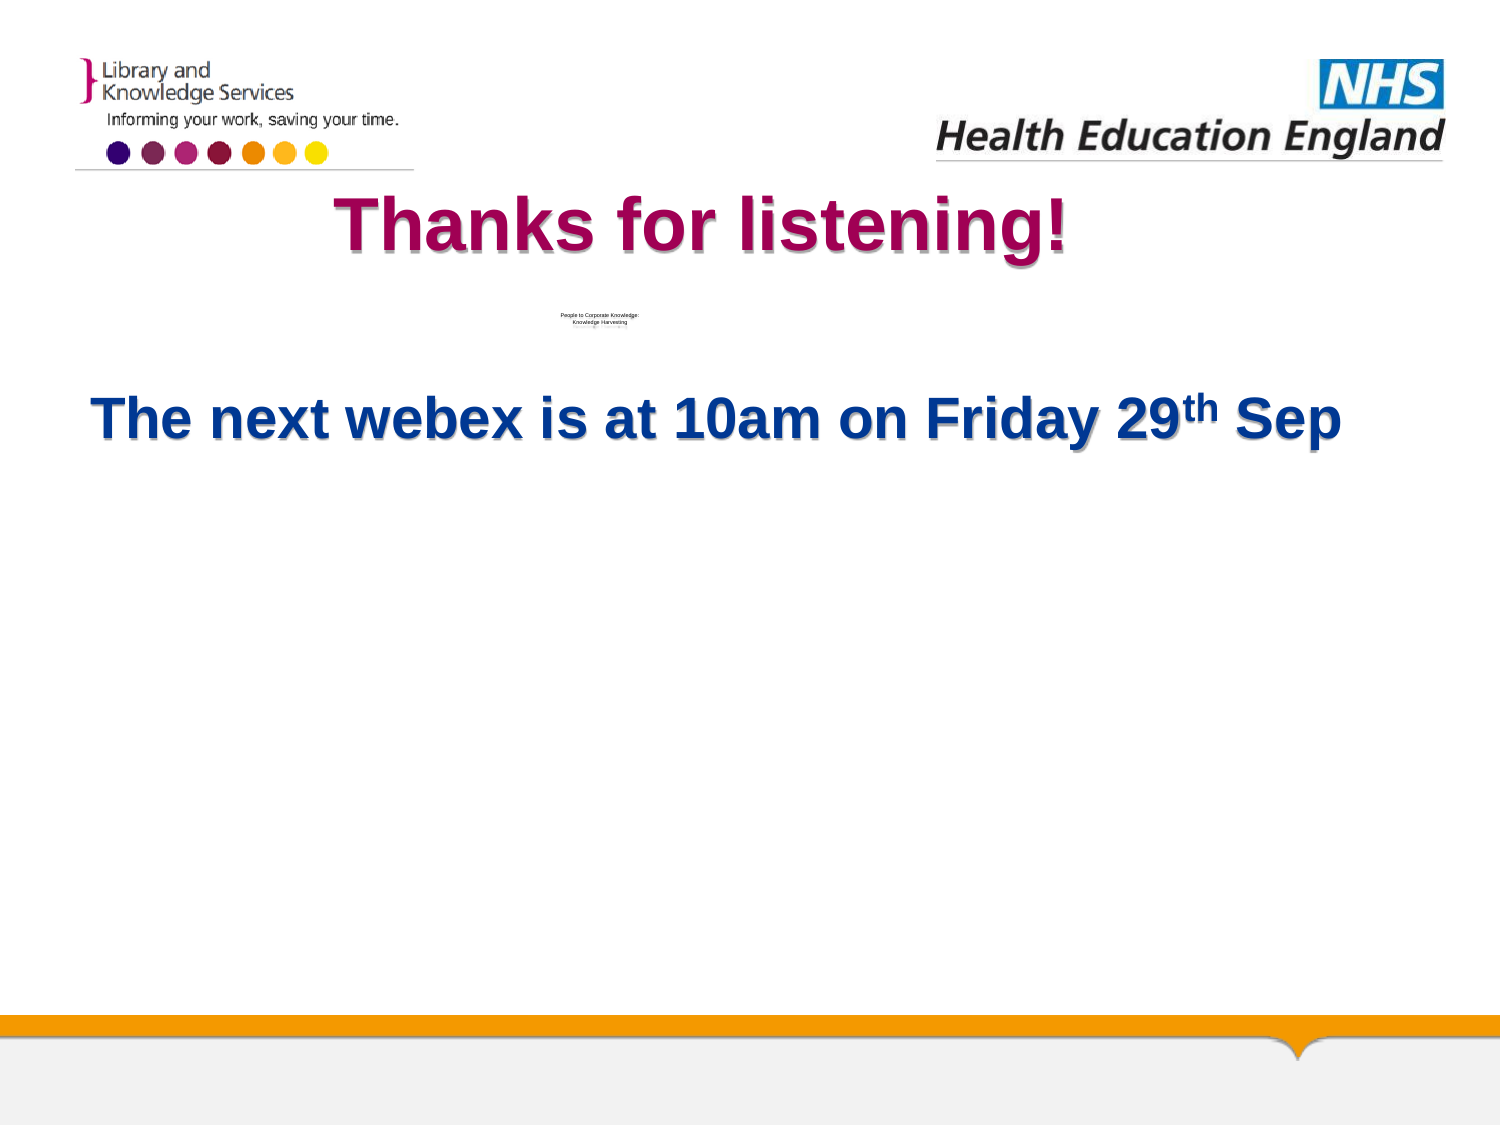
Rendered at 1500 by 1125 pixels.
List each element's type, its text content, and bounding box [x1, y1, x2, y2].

subtitle The next webex is at 10am on Friday 29th Sep [75, 288, 1387, 384]
picture [75, 54, 416, 169]
list People to Corporate Knowledge: Knowledge Harvesting [75, 407, 1361, 811]
title Thanks for listening! [75, 168, 1351, 280]
